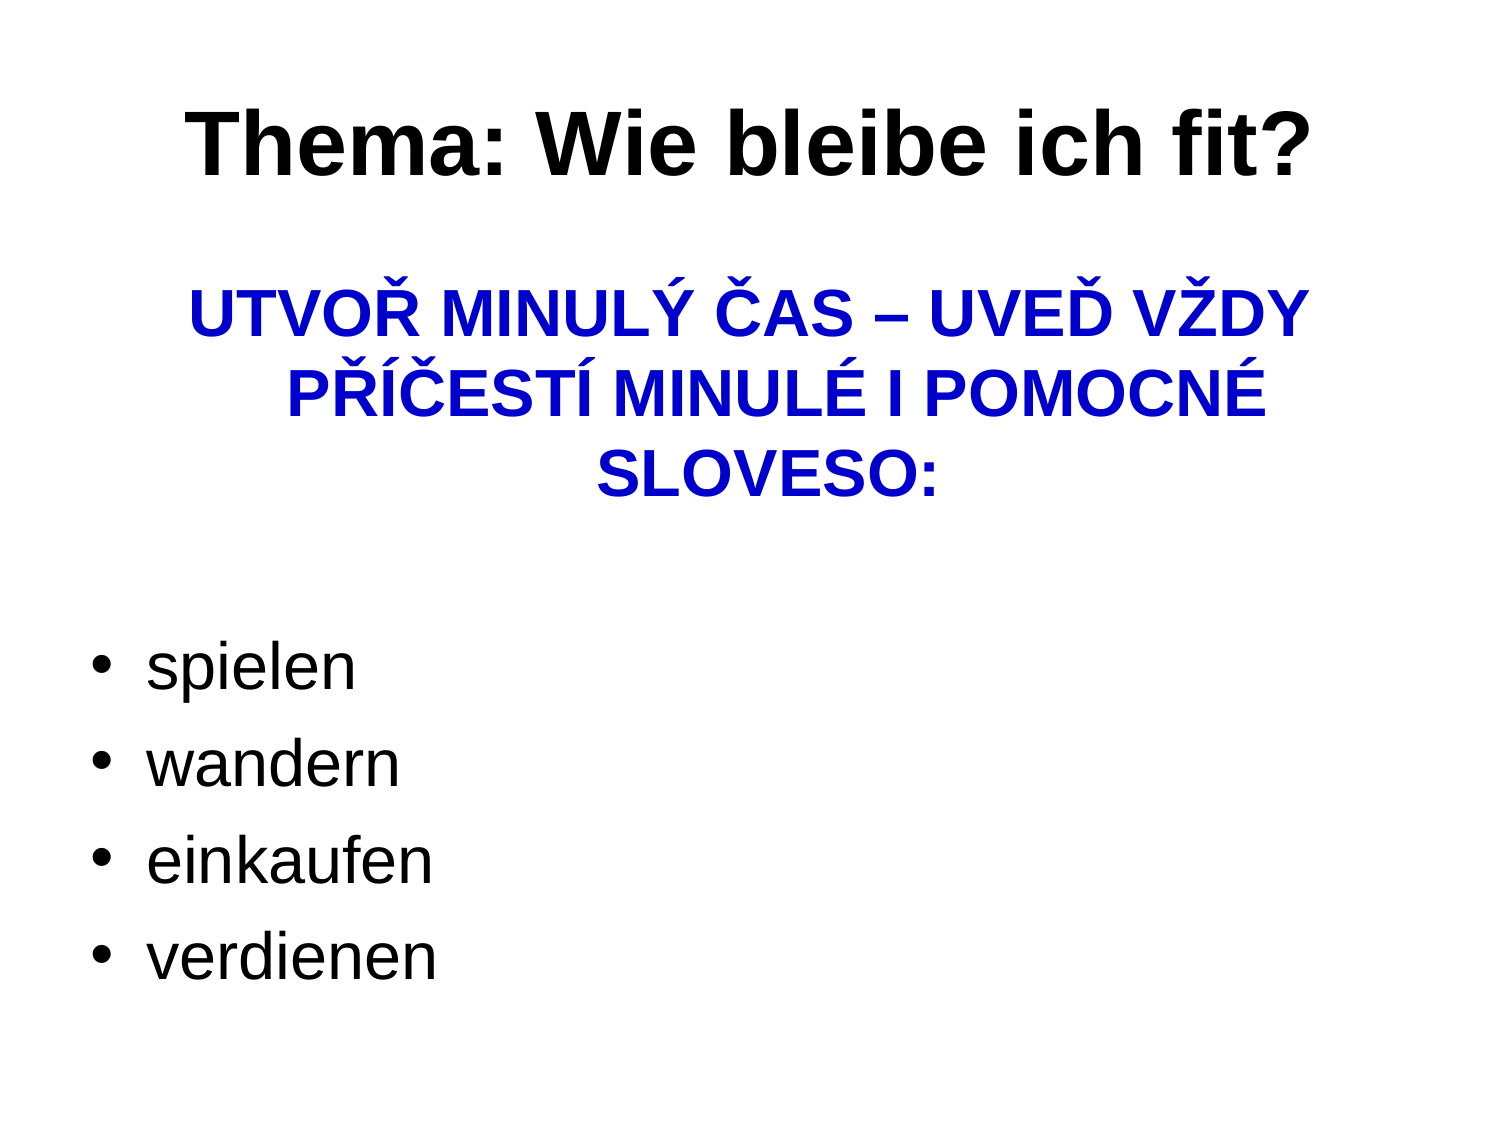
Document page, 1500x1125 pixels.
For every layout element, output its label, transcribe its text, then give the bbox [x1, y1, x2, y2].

list UTVOŘ MINULÝ ČAS – UVEĎ VŽDY PŘÍČESTÍ MINULÉ I POMOCNÉ SLOVESO: spielen wandern einkaufen verdienen [75, 262, 1426, 1006]
title Thema: Wie bleibe ich fit? [75, 45, 1426, 233]
